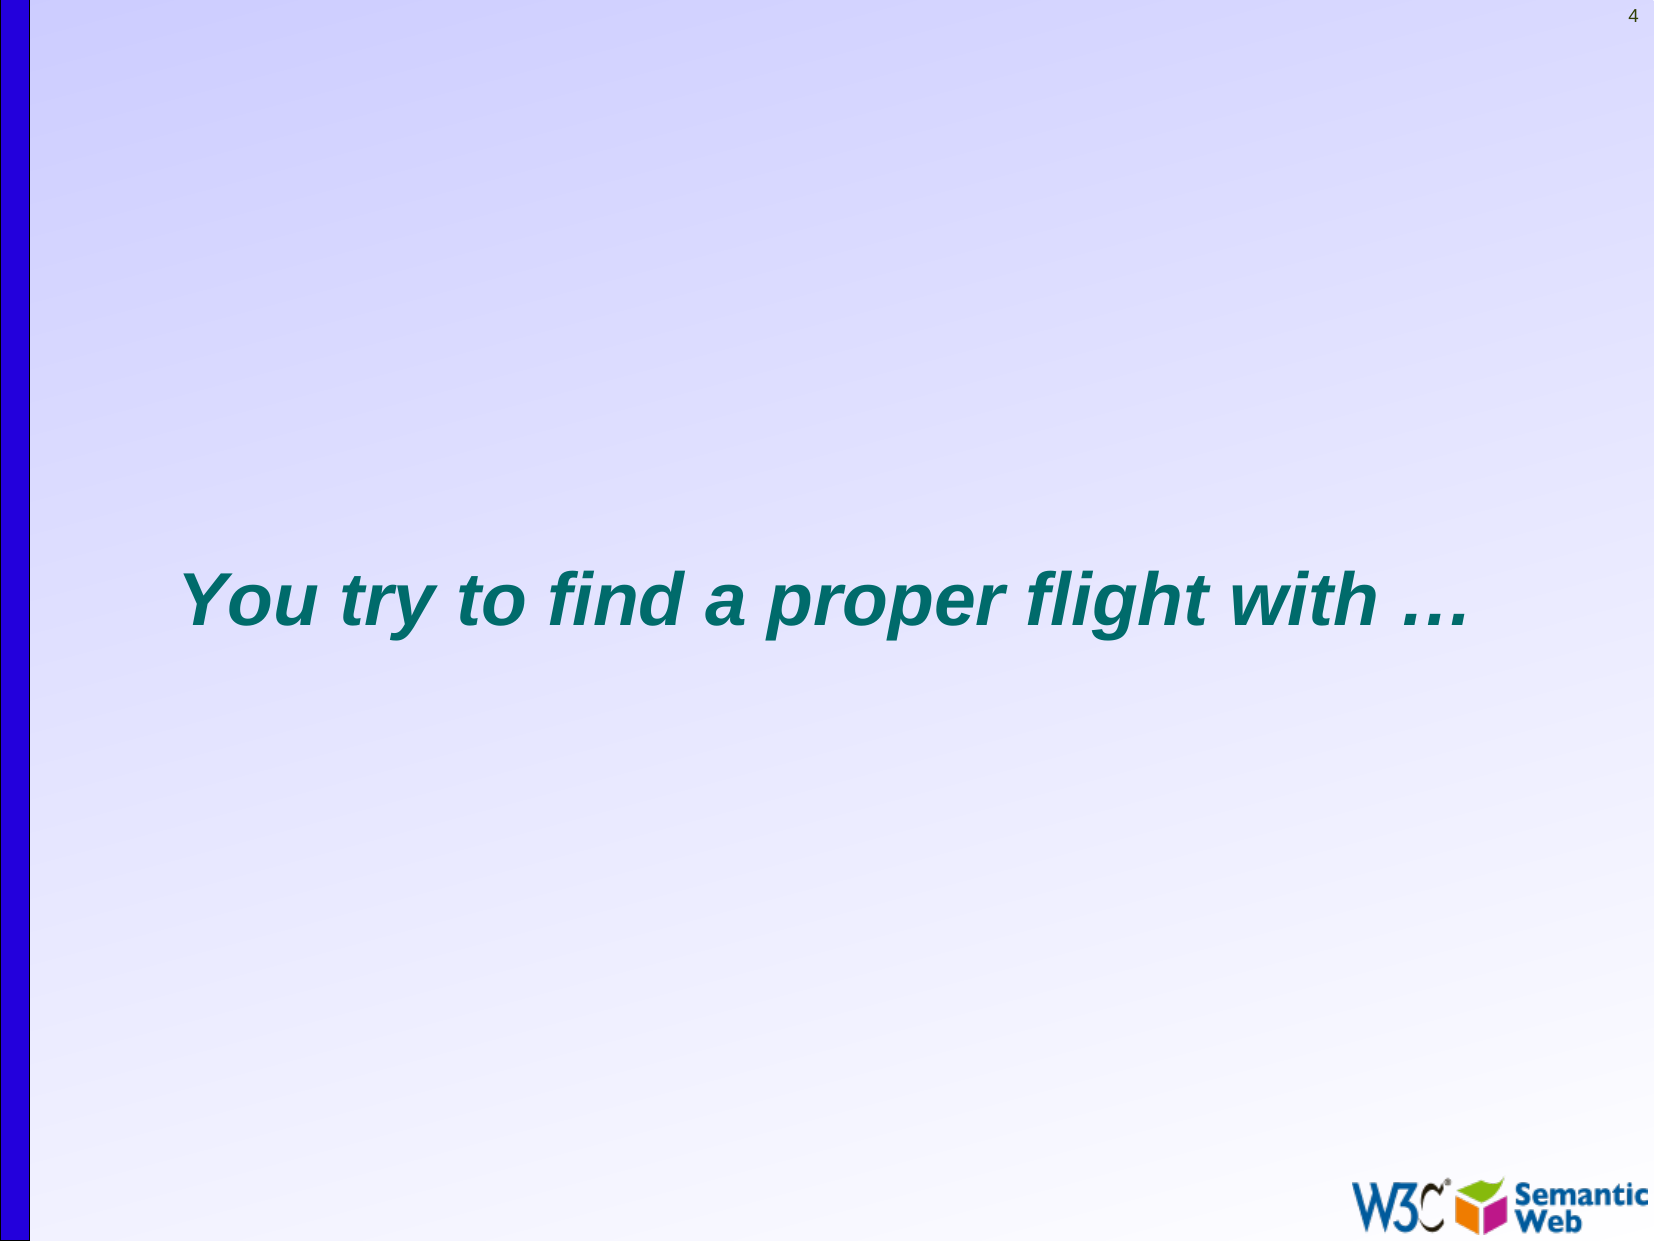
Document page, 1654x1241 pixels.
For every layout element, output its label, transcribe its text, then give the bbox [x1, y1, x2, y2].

picture [1352, 1175, 1648, 1235]
title You try to find a proper flight with … [59, 546, 1595, 650]
